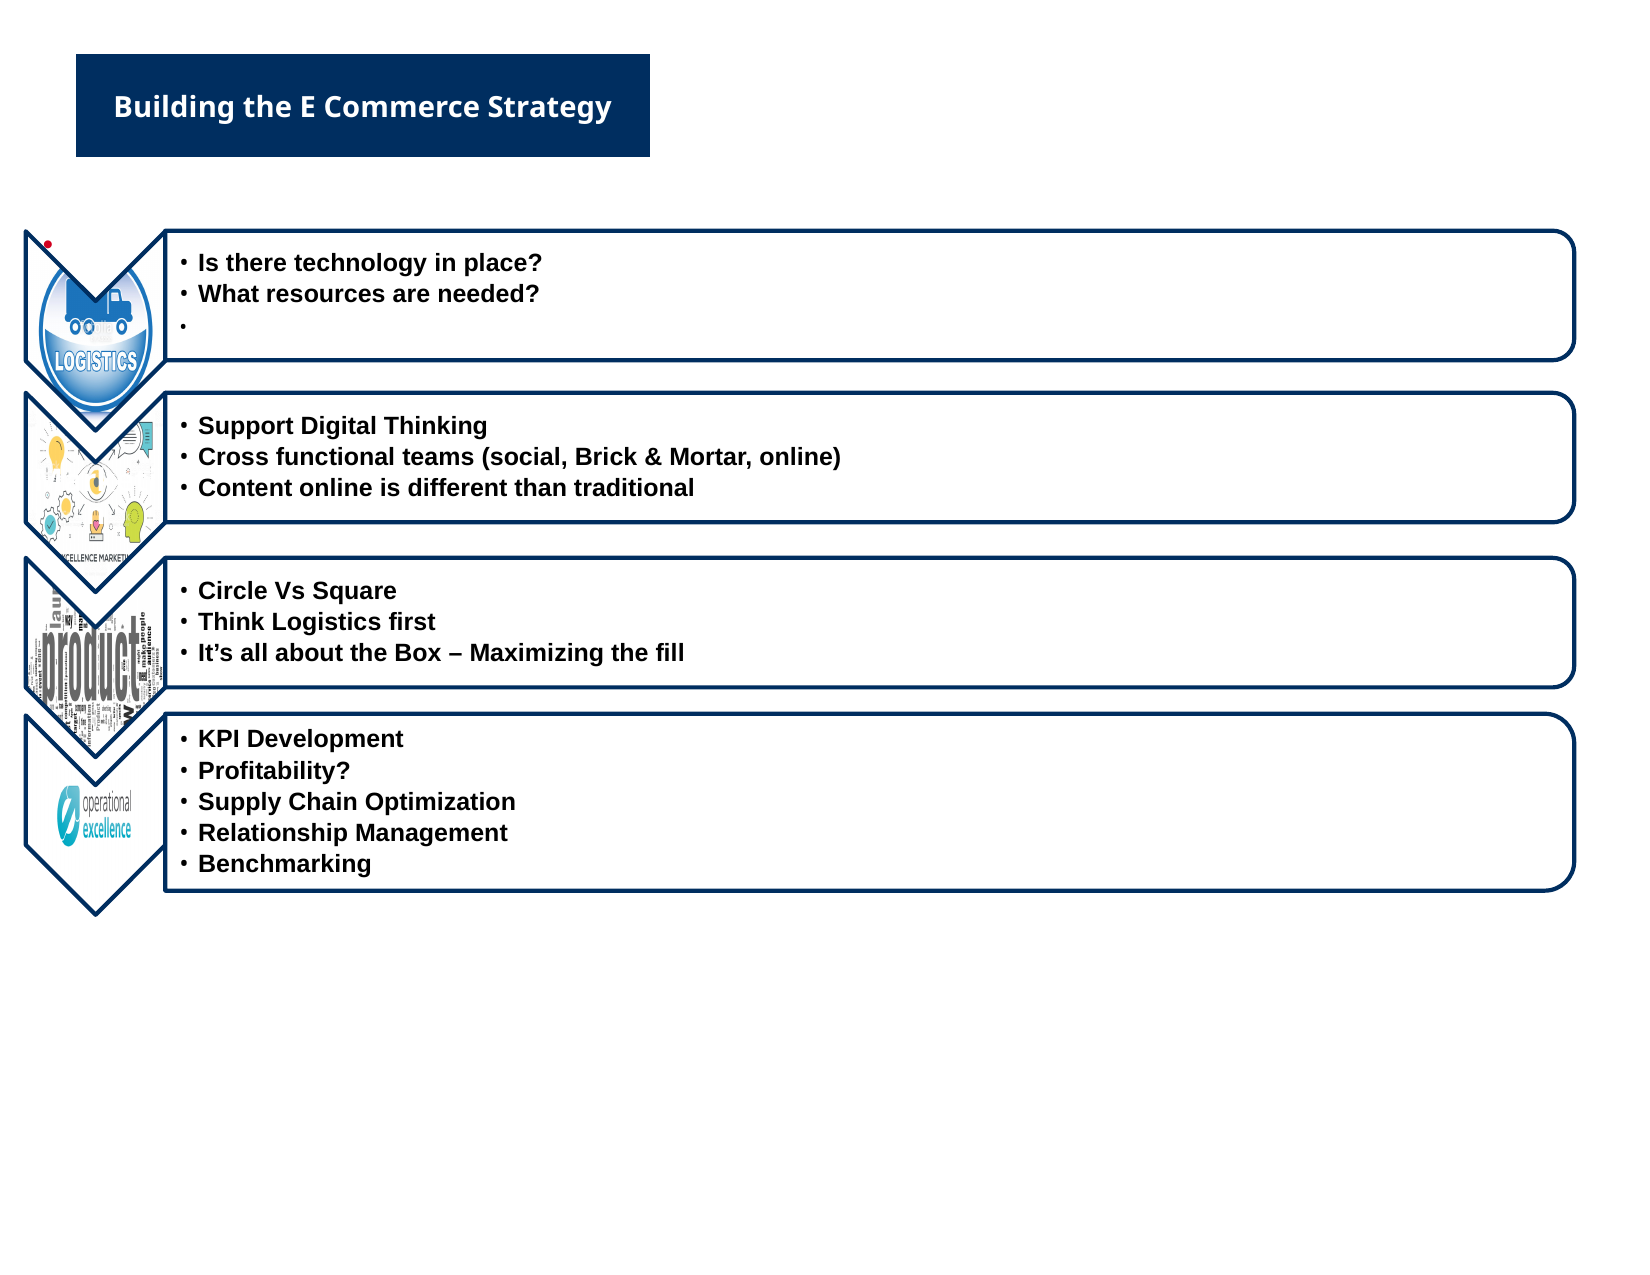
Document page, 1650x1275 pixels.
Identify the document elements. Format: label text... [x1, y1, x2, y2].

text_box Marketin [25, 392, 165, 593]
text_box Is there technology in place? What resources are needed? [165, 230, 1575, 361]
list [39, 186, 1539, 300]
text_box [25, 715, 165, 915]
text_box [25, 231, 166, 431]
text_box [25, 557, 165, 758]
list [39, 847, 1539, 1099]
list [39, 688, 1539, 784]
text_box Support Digital Thinking Cross functional teams (social, Brick & Mortar, online) Content online is different than traditional [165, 392, 1575, 523]
list [39, 361, 1539, 461]
text_box KPI Development Profitability? Supply Chain Optimization Relationship Management Benchmarking [165, 713, 1575, 891]
text_box Building the E Commerce Strategy [76, 54, 650, 157]
text_box Circle Vs Square Think Logistics first It’s all about the Box – Maximizing the fill [165, 557, 1575, 688]
list [39, 523, 1539, 626]
